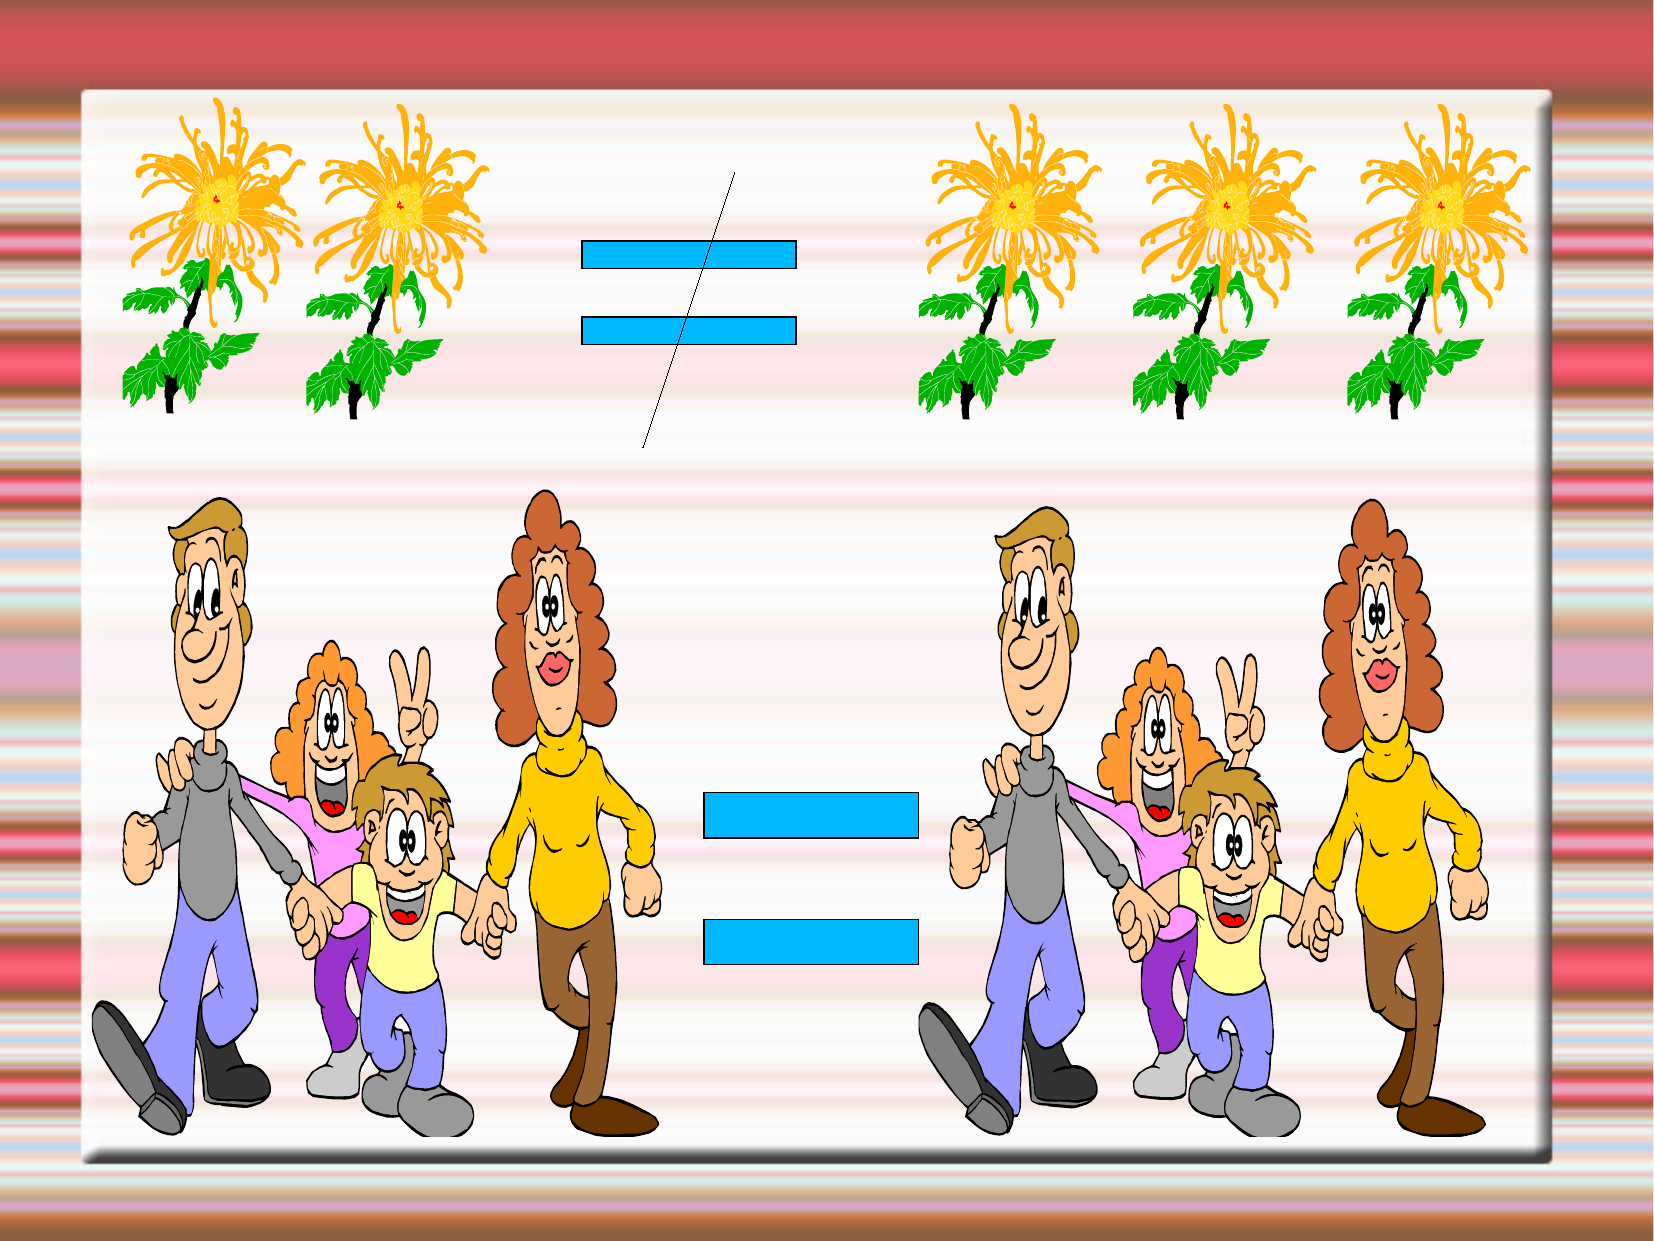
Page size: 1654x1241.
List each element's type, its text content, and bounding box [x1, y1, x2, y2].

text_box = [704, 919, 919, 965]
picture [0, 0, 1654, 1241]
text_box = [581, 241, 797, 269]
text_box = [704, 792, 919, 838]
text_box = [581, 317, 797, 345]
list [134, 350, 1516, 1132]
